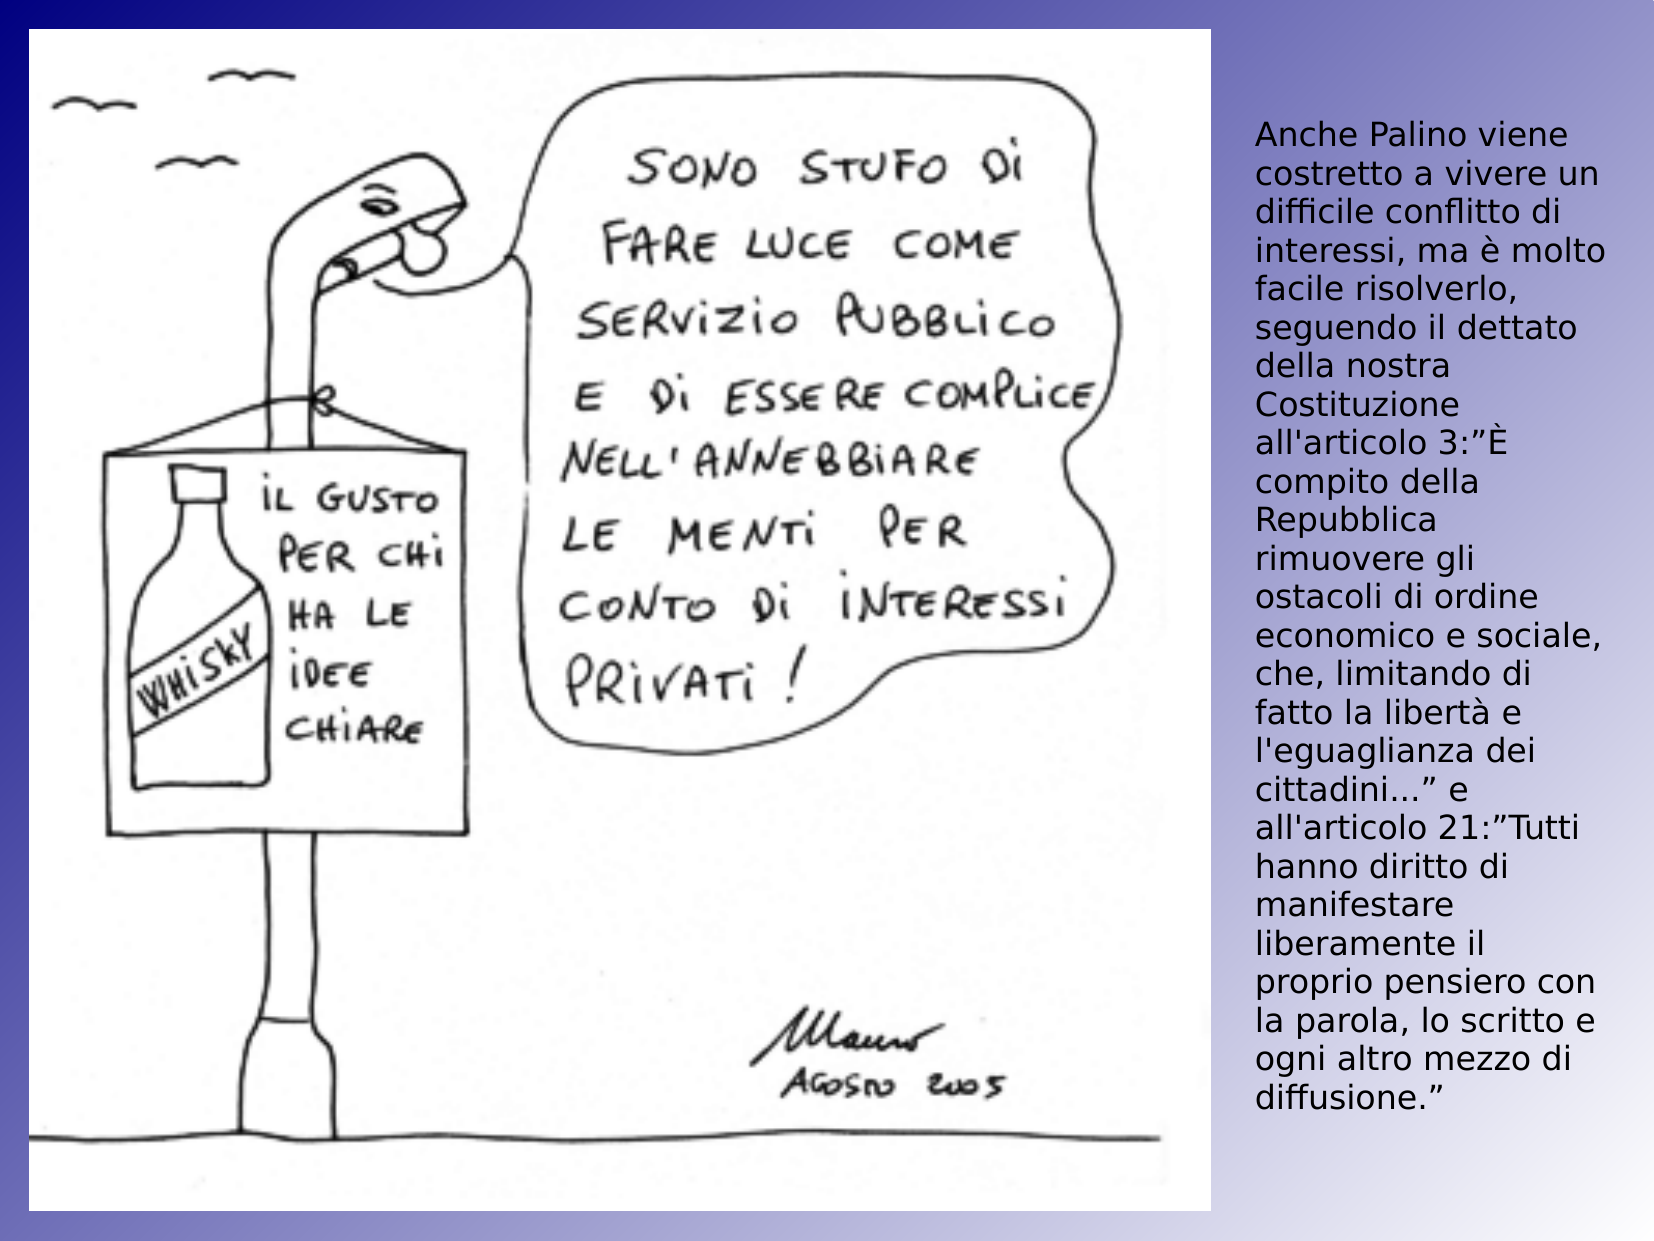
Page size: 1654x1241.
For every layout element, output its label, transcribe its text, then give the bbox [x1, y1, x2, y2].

text_box Anche Palino viene costretto a vivere un difficile conflitto di interessi, ma è molto facile risolverlo, seguendo il dettato della nostra Costituzione all'articolo 3:”È compito della Repubblica rimuovere gli ostacoli di ordine economico e sociale, che, limitando di fatto la libertà e l'eguaglianza dei cittadini...” e all'articolo 21:”Tutti hanno diritto di manifestare liberamente il proprio pensiero con la parola, lo scritto e ogni altro mezzo di diffusione.” [1240, 0, 1625, 1241]
picture [29, 29, 1211, 1211]
